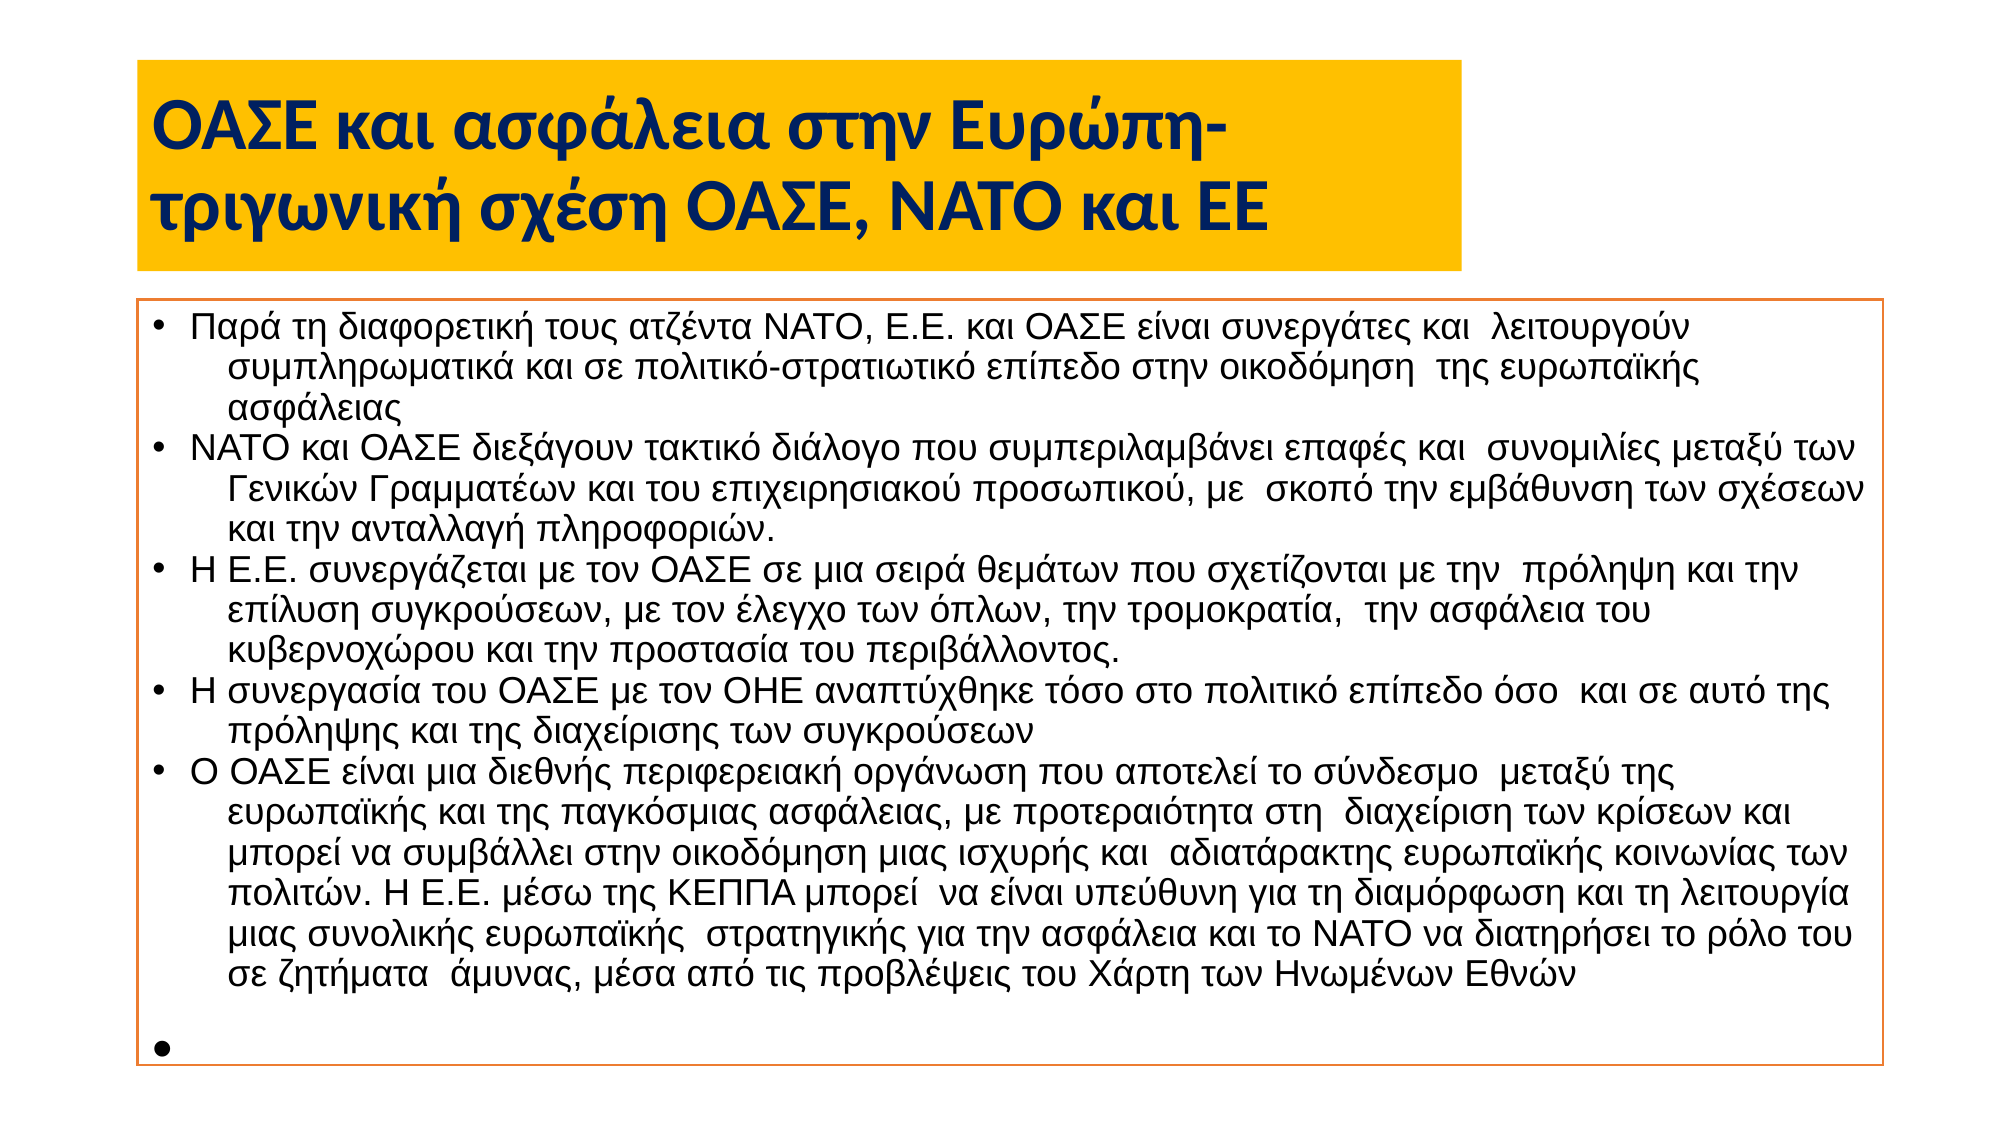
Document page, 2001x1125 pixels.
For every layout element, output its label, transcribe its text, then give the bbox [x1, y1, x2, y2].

title ΟΑΣΕ και ασφάλεια στην Ευρώπη- τριγωνική σχέση ΟΑΣΕ, ΝΑΤΟ και ΕΕ [137, 59, 1462, 272]
list Παρά τη διαφορετική τους ατζέντα ΝΑΤΟ, Ε.Ε. και ΟΑΣΕ είναι συνεργάτες και λειτουργούν συμπληρωματικά και σε πολιτικό-στρατιωτικό επίπεδο στην οικοδόμηση της ευρωπαϊκής ασφάλειας ΝΑΤΟ και ΟΑΣΕ διεξάγουν τακτικό διάλογο που συμπεριλαμβάνει επαφές και συνομιλίες μεταξύ των Γενικών Γραμματέων και του επιχειρησιακού προσωπικού, με σκοπό την εμβάθυνση των σχέσεων και την ανταλλαγή πληροφοριών. Η Ε.Ε. συνεργάζεται με τον ΟΑΣΕ σε μια σειρά θεμάτων που σχετίζονται με την πρόληψη και την επίλυση συγκρούσεων, με τον έλεγχο των όπλων, την τρομοκρατία, την ασφάλεια του κυβερνοχώρου και την προστασία του περιβάλλοντος. Η συνεργασία του ΟΑΣΕ με τον ΟΗΕ αναπτύχθηκε τόσο στο πολιτικό επίπεδο όσο και σε αυτό της πρόληψης και της διαχείρισης των συγκρούσεων Ο ΟΑΣΕ είναι μια διεθνής περιφερειακή οργάνωση που αποτελεί το σύνδεσμο μεταξύ της ευρωπαϊκής και της παγκόσμιας ασφάλειας, με προτεραιότητα στη διαχείριση των κρίσεων και μπορεί να συμβάλλει στην οικοδόμηση μιας ισχυρής και αδιατάρακτης ευρωπαϊκής κοινωνίας των πολιτών. Η Ε.Ε. μέσω της ΚΕΠΠΑ μπορεί να είναι υπεύθυνη για τη διαμόρφωση και τη λειτουργία μιας συνολικής ευρωπαϊκής στρατηγικής για την ασφάλεια και το ΝΑΤΟ να διατηρήσει το ρόλο του σε ζητήματα άμυνας, μέσα από τις προβλέψεις του Χάρτη των Ηνωμένων Εθνών [137, 299, 1883, 1066]
